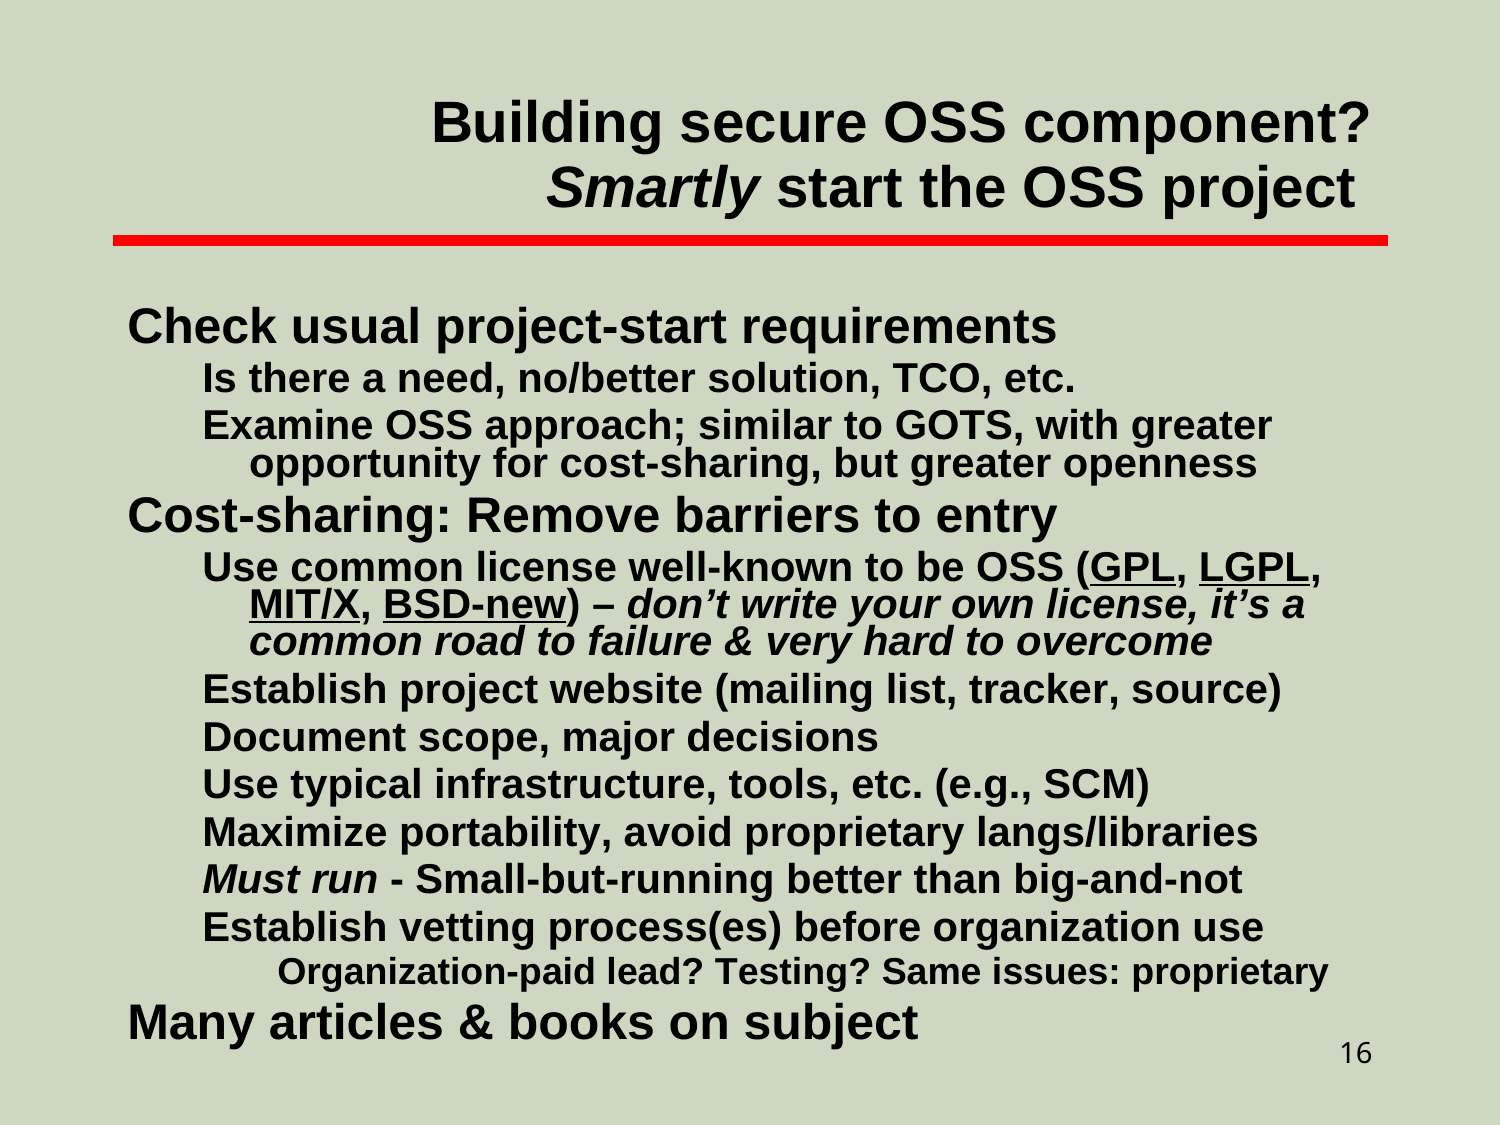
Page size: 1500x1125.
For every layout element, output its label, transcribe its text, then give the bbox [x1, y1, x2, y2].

title Building secure OSS component? Smartly start the OSS project [337, 81, 1388, 228]
list Check usual project-start requirements Is there a need, no/better solution, TCO, etc. Examine OSS approach; similar to GOTS, with greater opportunity for cost-sharing, but greater openness Cost-sharing: Remove barriers to entry Use common license well-known to be OSS (GPL, LGPL, MIT/X, BSD-new) – don’t write your own license, it’s a common road to failure & very hard to overcome Establish project website (mailing list, tracker, source) Document scope, major decisions Use typical infrastructure, tools, etc. (e.g., SCM) Maximize portability, avoid proprietary langs/libraries Must run - Small-but-running better than big-and-not Establish vetting process(es) before organization use Organization-paid lead? Testing? Same issues: proprietary Many articles & books on subject [112, 299, 1388, 1087]
